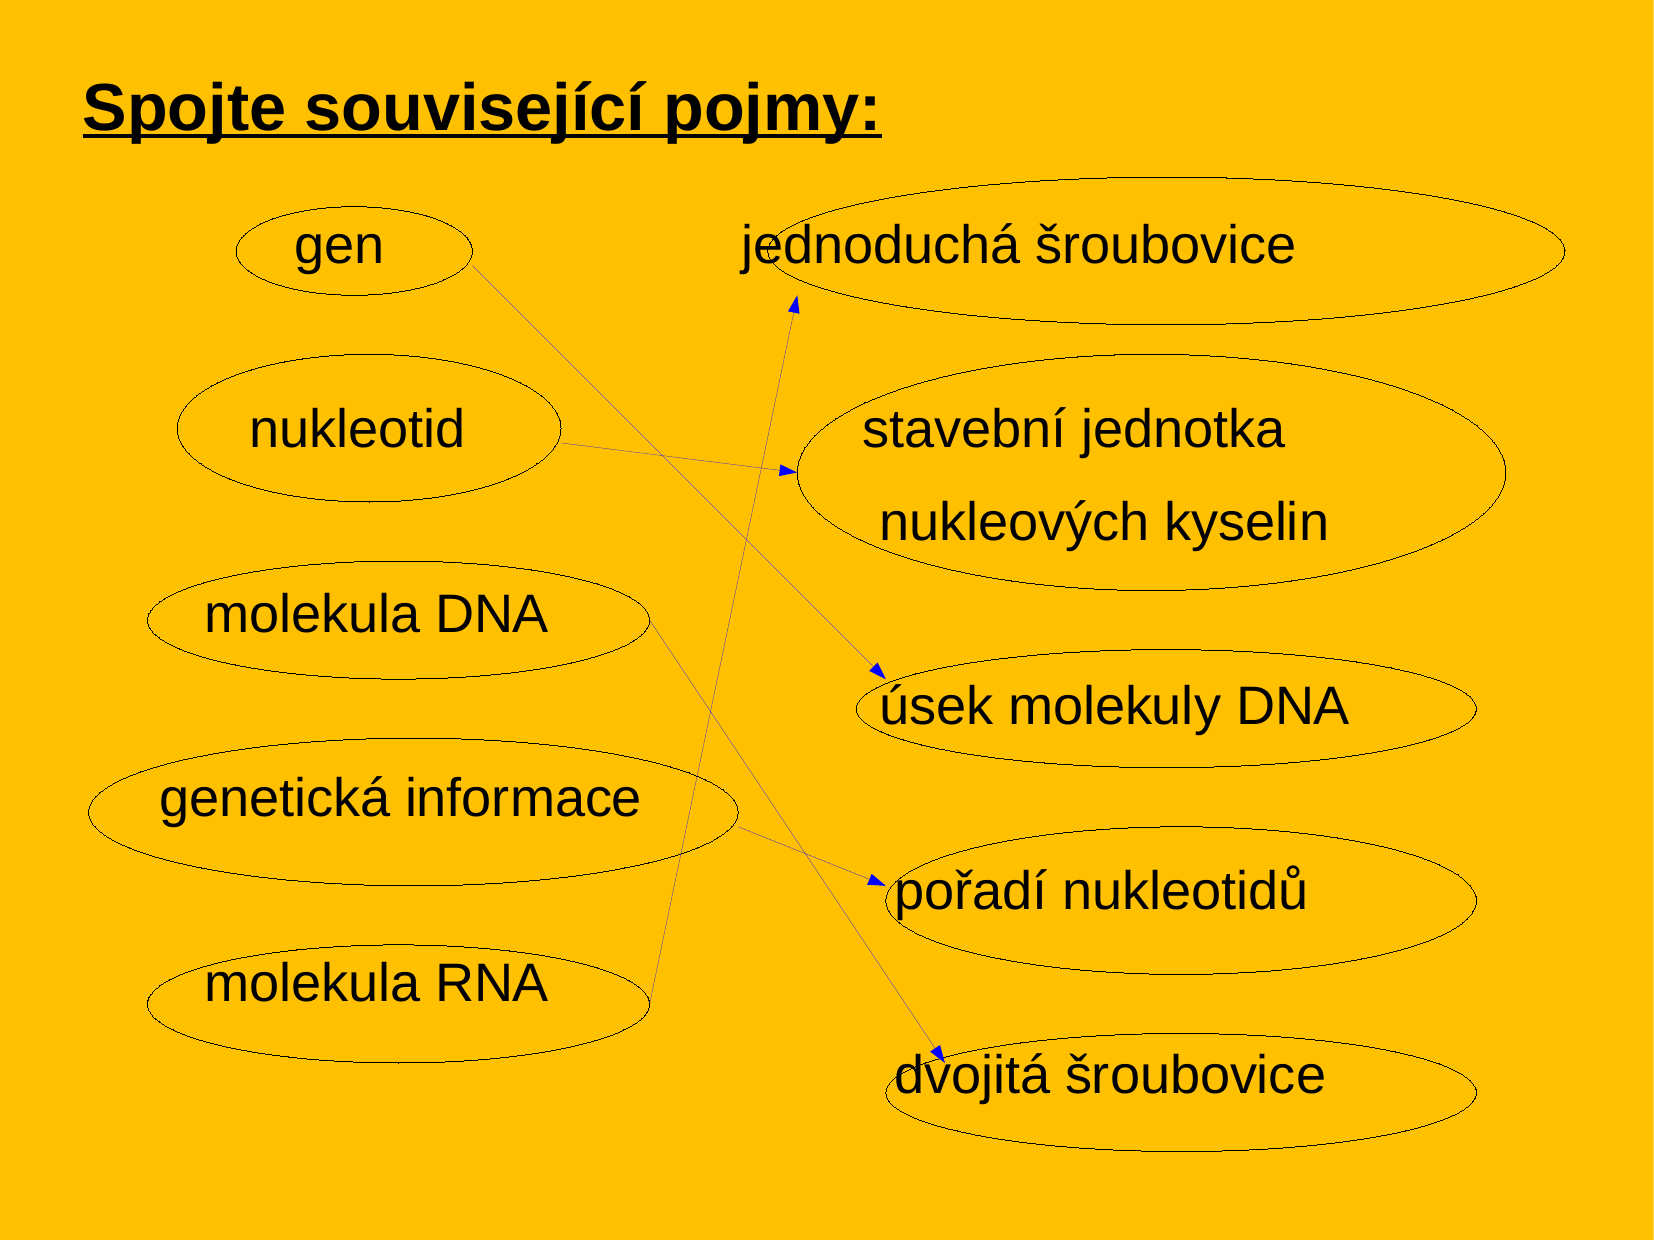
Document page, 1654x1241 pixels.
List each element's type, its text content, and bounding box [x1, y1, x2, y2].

title Spojte související pojmy: [82, 0, 1571, 208]
list gen jednoduchá šroubovice nukleotid stavební jednotka nukleových kyselin molekula DNA úsek molekuly DNA genetická informace pořadí nukleotidů molekula RNA dvojitá šroubovice [76, 208, 1565, 1123]
